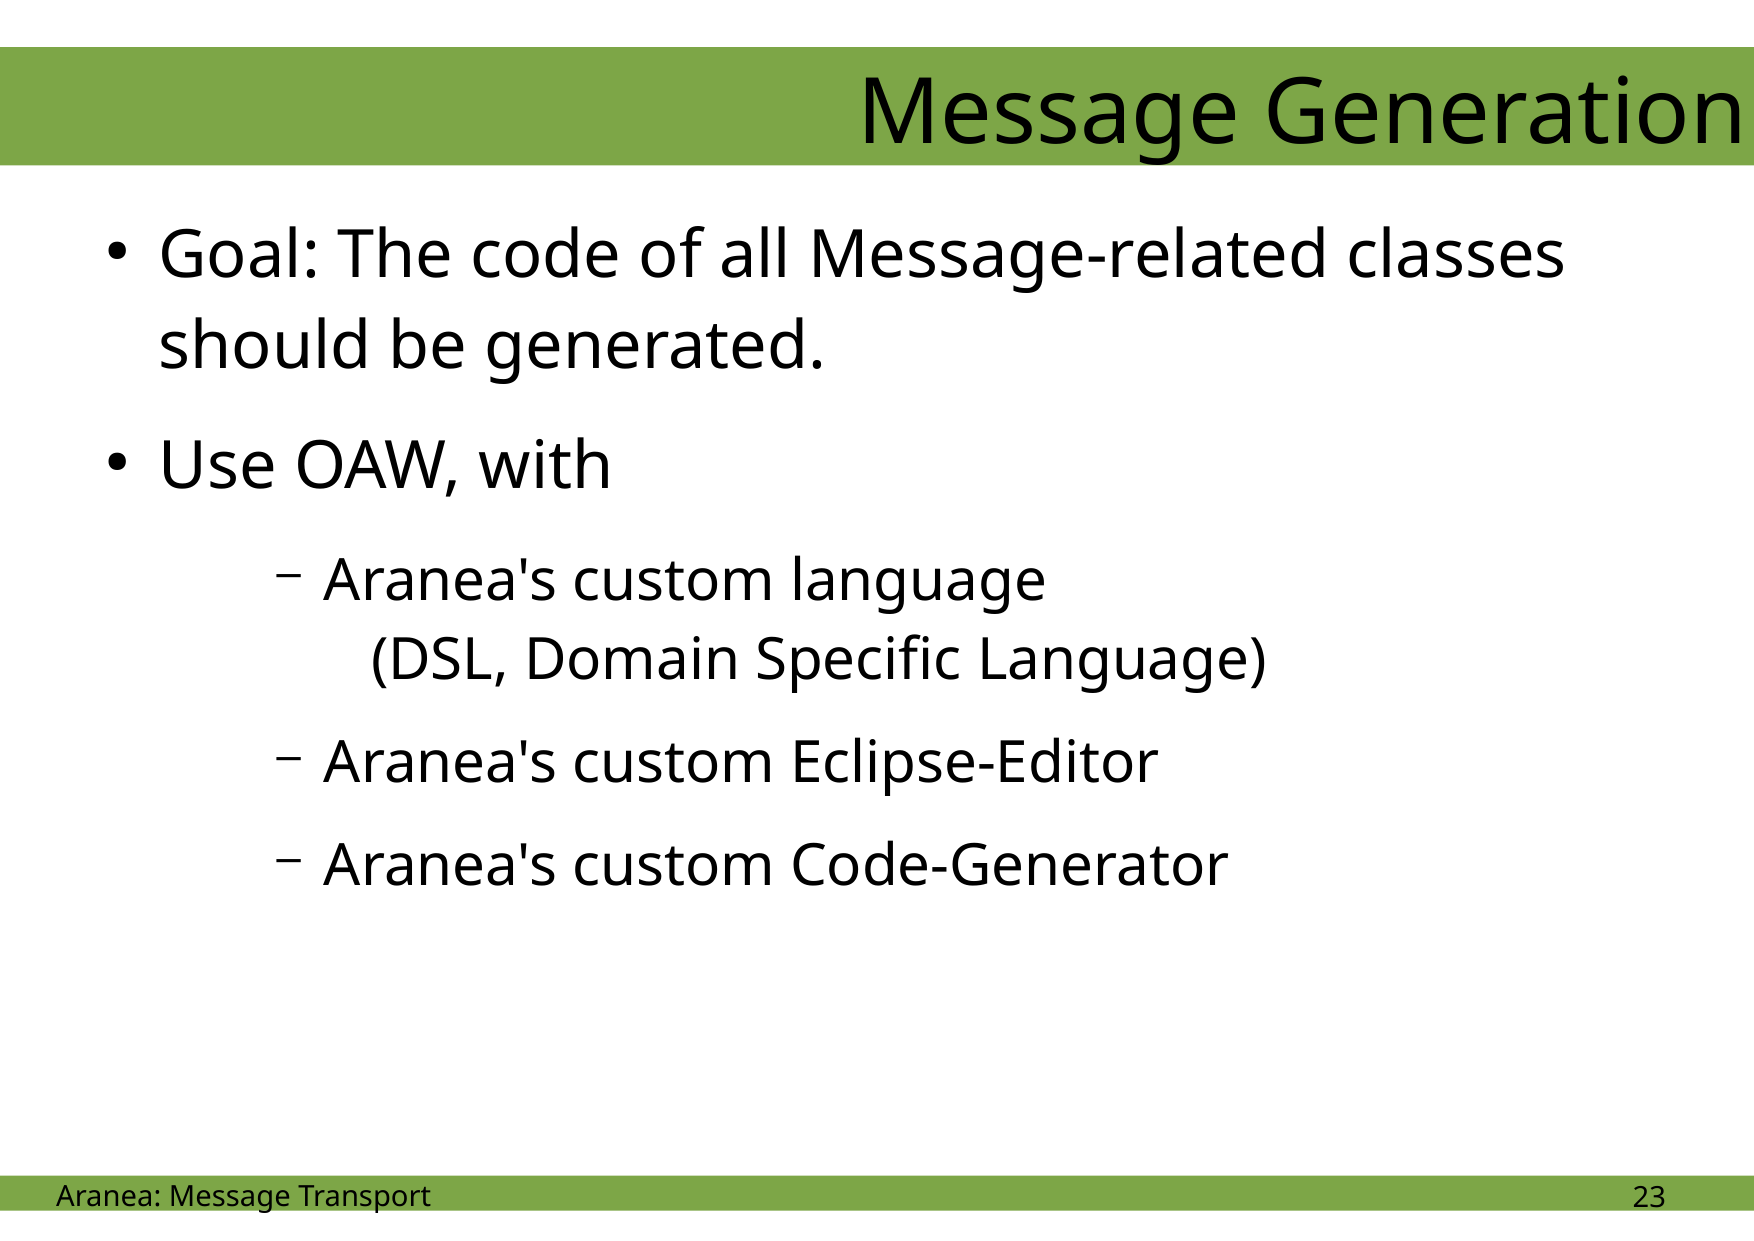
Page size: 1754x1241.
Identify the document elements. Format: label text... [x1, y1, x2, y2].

title Message Generation [0, 54, 1748, 162]
list Goal: The code of all Message-related classes should be generated. Use OAW, with Aranea's custom language (DSL, Domain Specific Language) Aranea's custom Eclipse-Editor Aranea's custom Code-Generator [87, 206, 1667, 1094]
